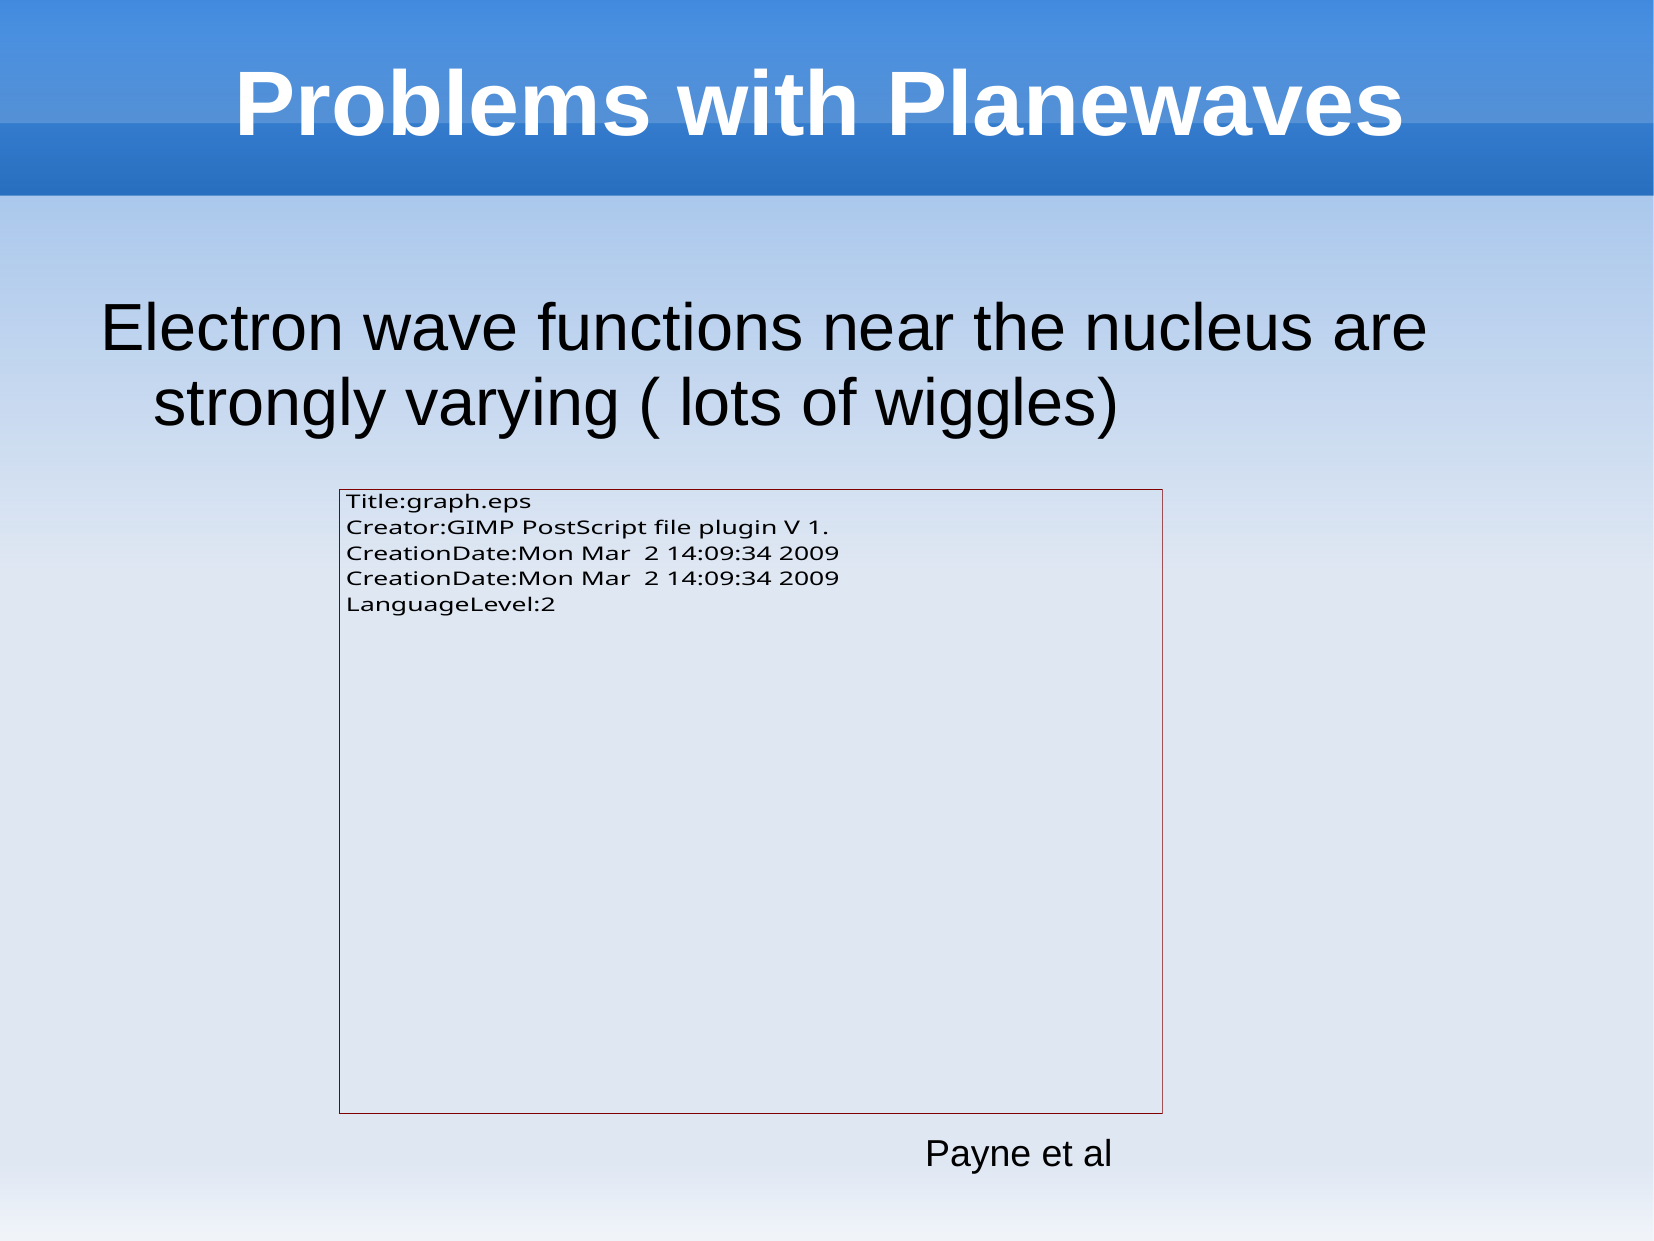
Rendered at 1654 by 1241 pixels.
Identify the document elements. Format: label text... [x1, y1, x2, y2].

text_box Payne et al [900, 1125, 1163, 1184]
list Electron wave functions near the nucleus are strongly varying ( lots of wiggles) [82, 290, 1571, 488]
title Problems with Planewaves [76, 7, 1565, 200]
picture [0, 0, 1654, 1241]
